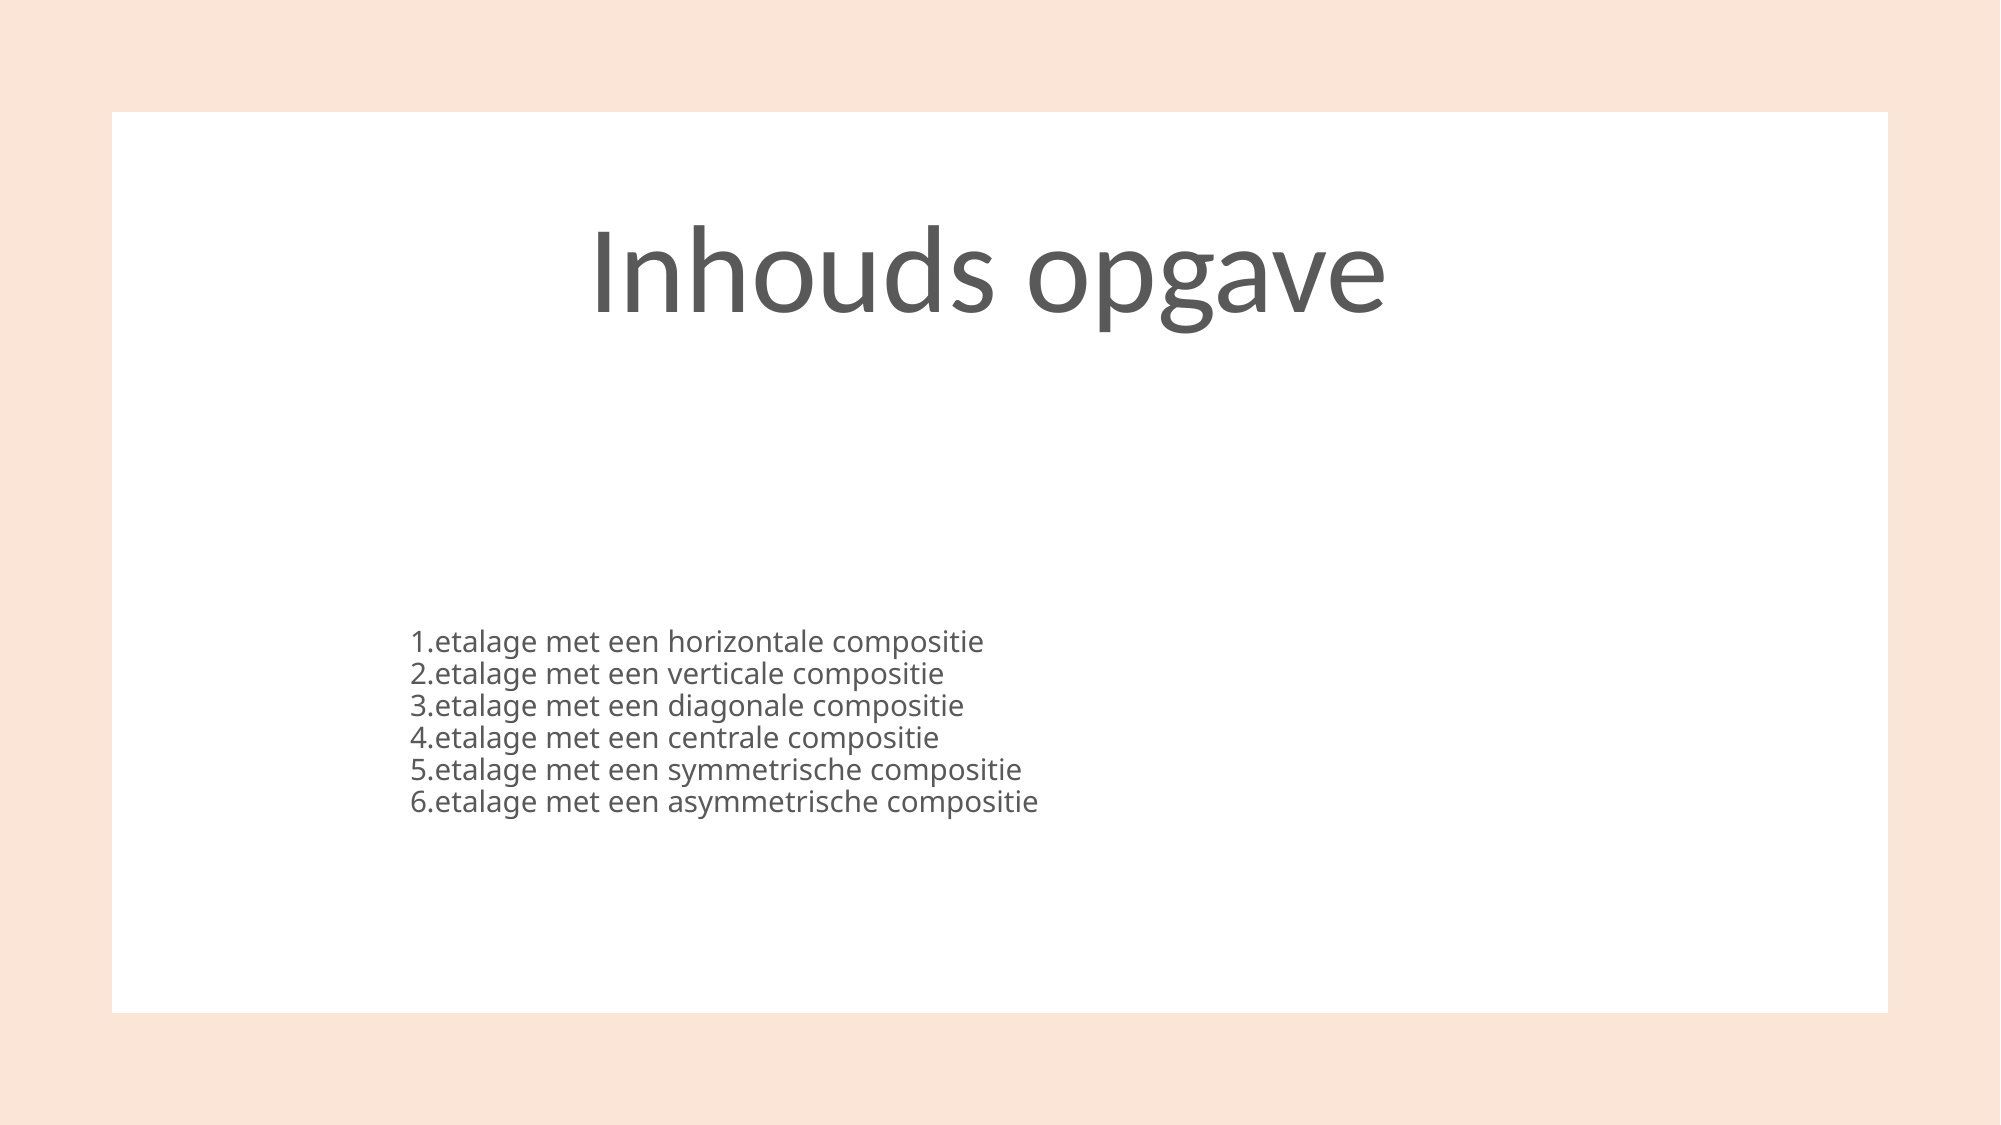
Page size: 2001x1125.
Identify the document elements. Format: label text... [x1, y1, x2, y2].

subtitle Inhouds opgave [497, 196, 1481, 252]
text_box [0, 0, 2000, 1125]
title 1.etalage met een horizontale compositie 2.etalage met een verticale compositie 3.etalage met een diagonale compositie 4.etalage met een centrale compositie 5.etalage met een symmetrische compositie 6.etalage met een asymmetrische compositie [394, 616, 1643, 862]
